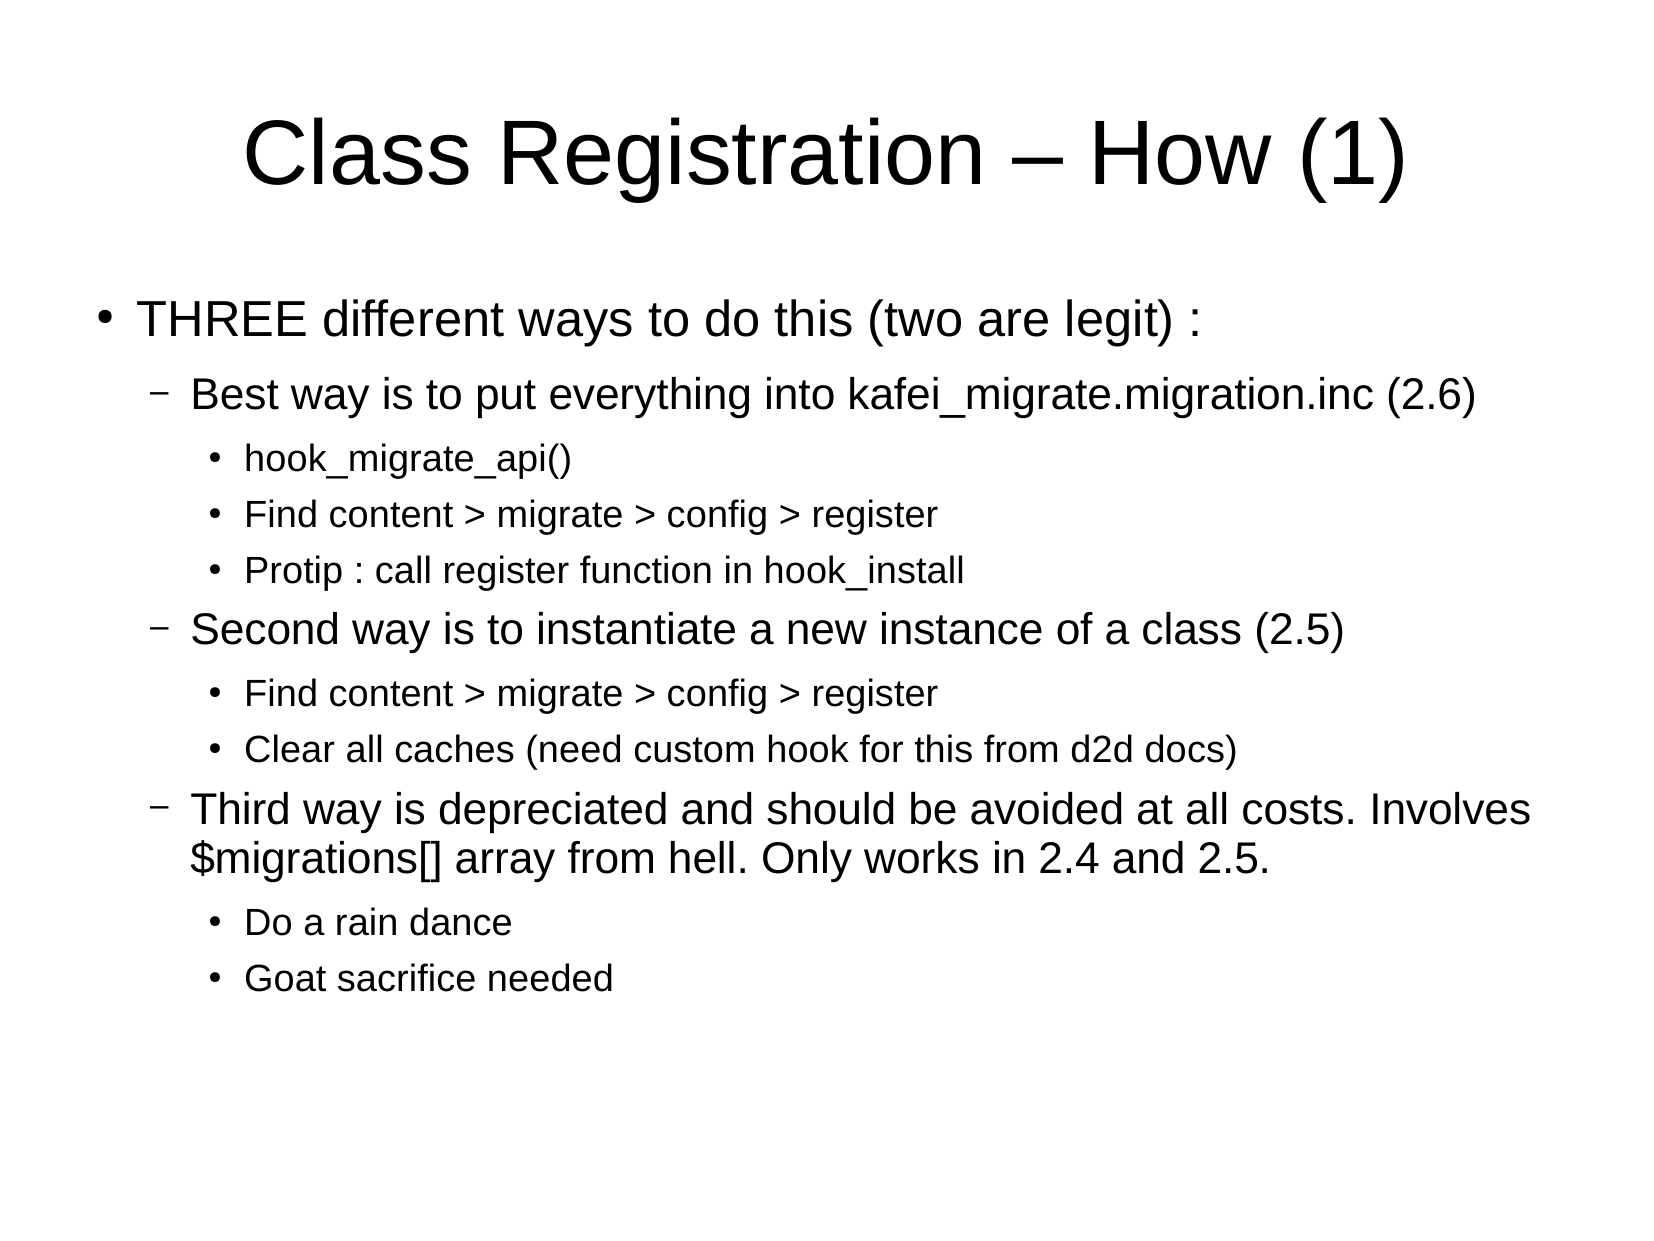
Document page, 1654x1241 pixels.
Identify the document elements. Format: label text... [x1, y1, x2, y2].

list THREE different ways to do this (two are legit) : Best way is to put everything into kafei_migrate.migration.inc (2.6) hook_migrate_api() Find content > migrate > config > register Protip : call register function in hook_install Second way is to instantiate a new instance of a class (2.5) Find content > migrate > config > register Clear all caches (need custom hook for this from d2d docs) Third way is depreciated and should be avoided at all costs. Involves $migrations[] array from hell. Only works in 2.4 and 2.5. Do a rain dance Goat sacrifice needed [82, 290, 1538, 1010]
title Class Registration – How (1) [82, 49, 1571, 257]
